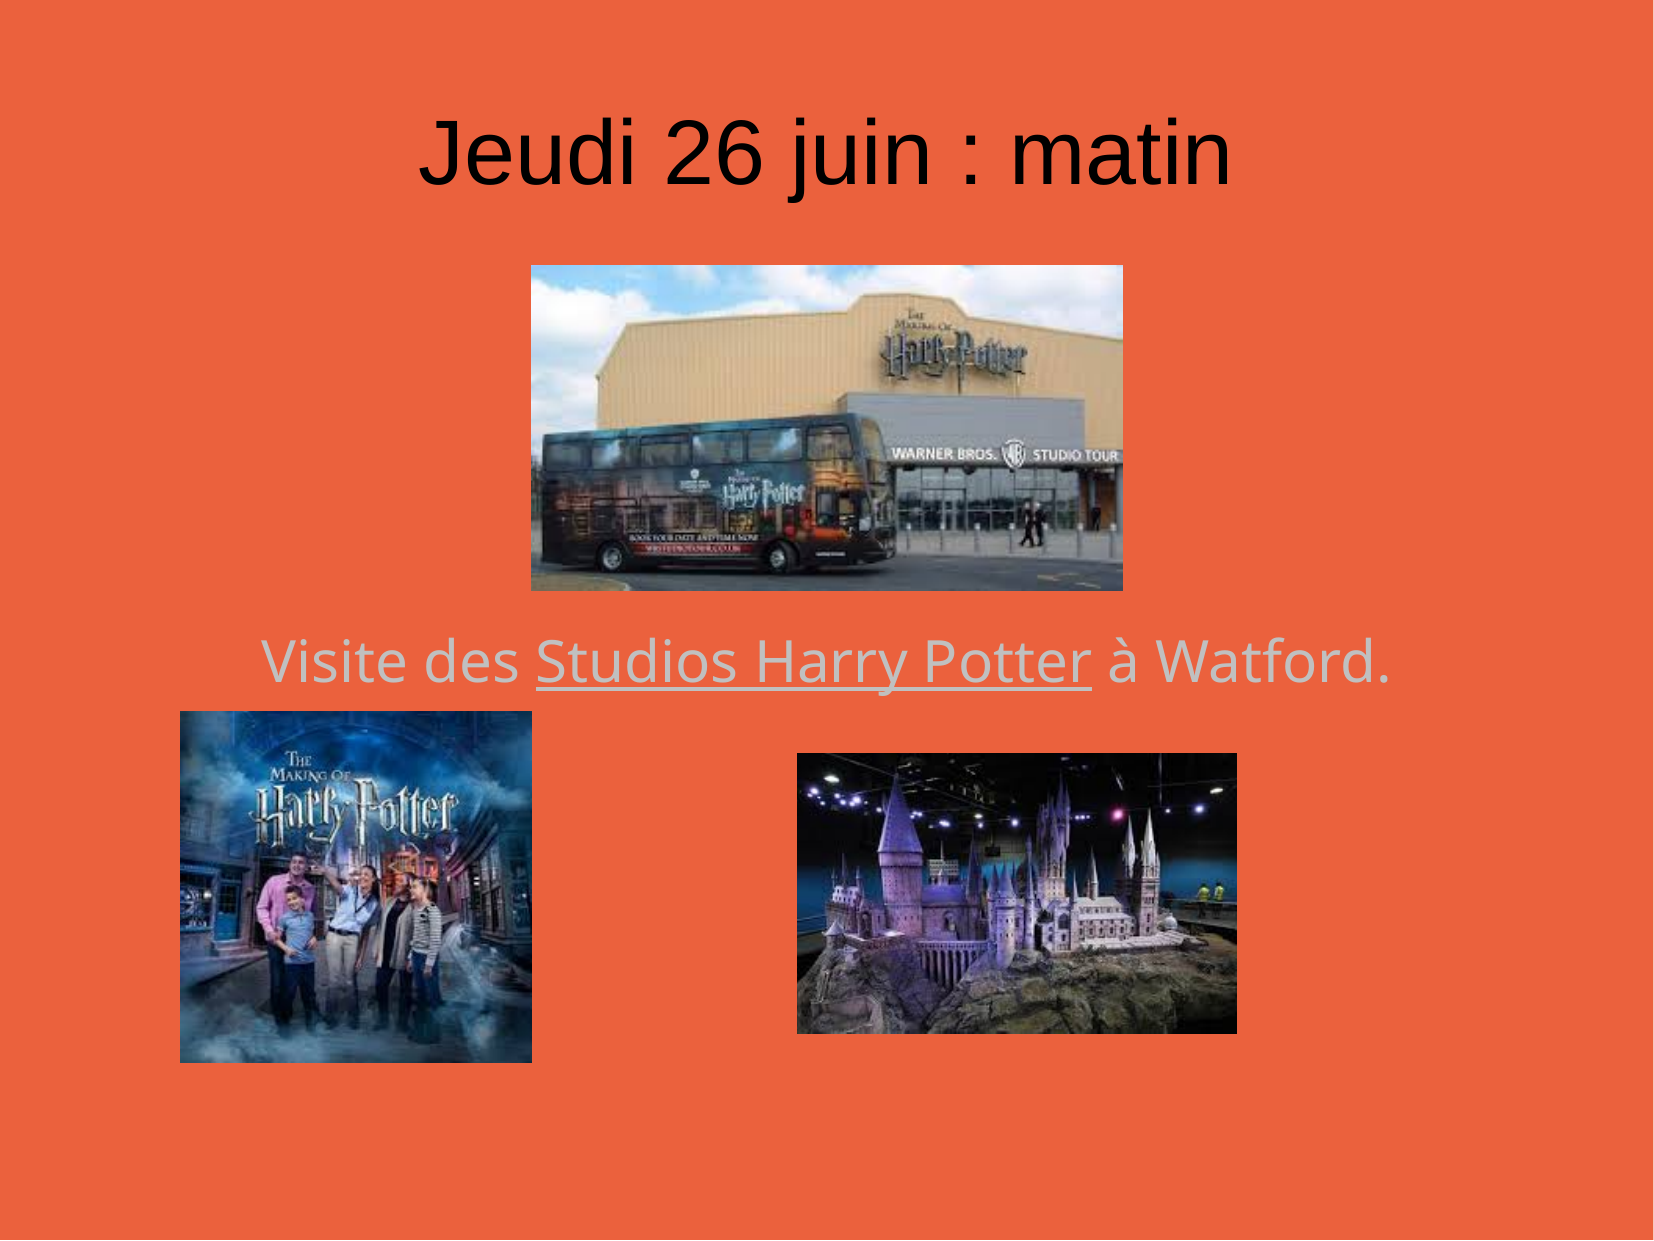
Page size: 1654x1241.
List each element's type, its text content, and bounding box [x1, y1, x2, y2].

picture [180, 711, 532, 1063]
text_box Visite des Studios Harry Potter à Watford. [82, 290, 1571, 1109]
picture [797, 753, 1237, 1034]
title Jeudi 26 juin : matin [82, 49, 1571, 257]
picture [531, 265, 1123, 591]
